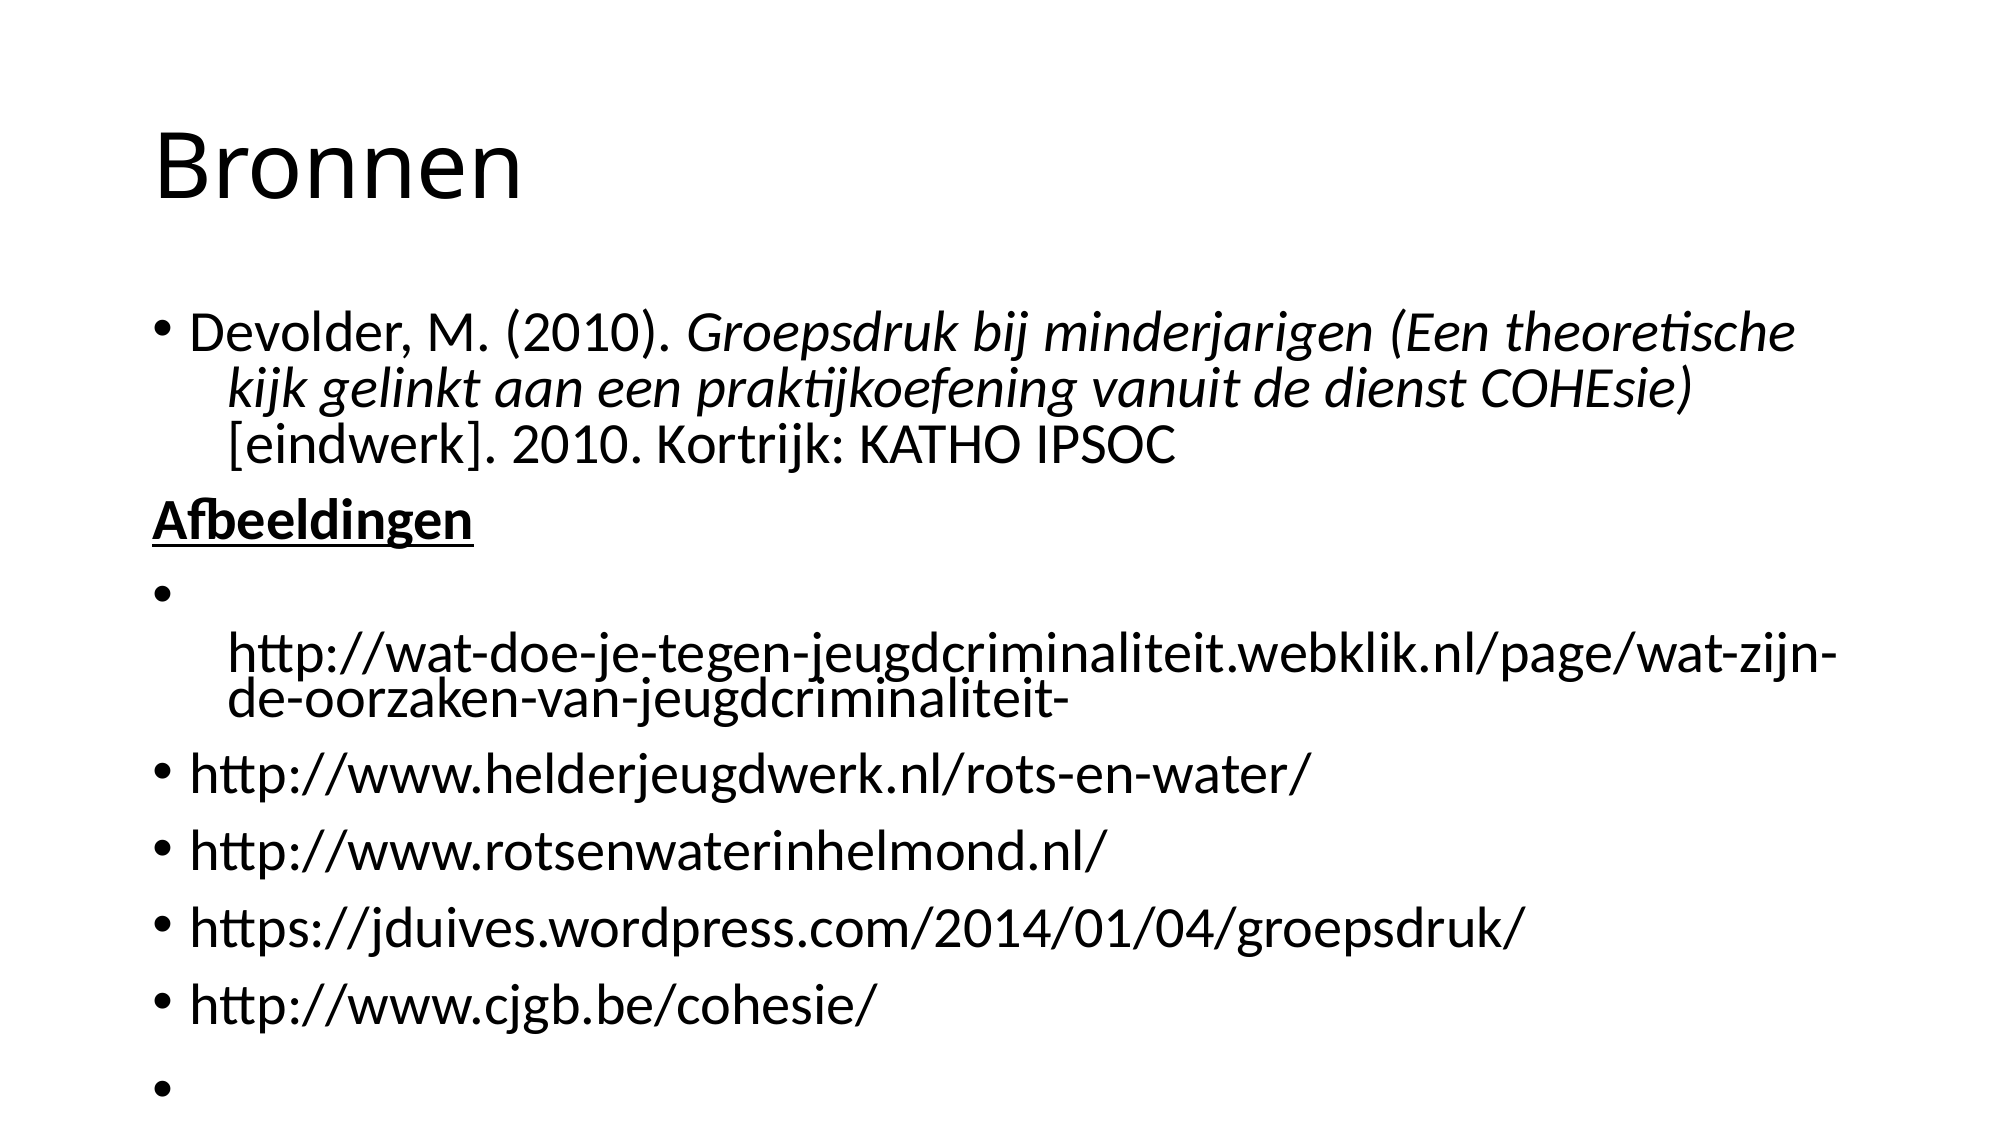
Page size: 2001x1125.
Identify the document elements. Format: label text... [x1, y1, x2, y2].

title Bronnen [137, 59, 1863, 278]
list Devolder, M. (2010). Groepsdruk bij minderjarigen (Een theoretische kijk gelinkt aan een praktijkoefening vanuit de dienst COHEsie) [eindwerk]. 2010. Kortrijk: KATHO IPSOC Afbeeldingen http://wat-doe-je-tegen-jeugdcriminaliteit.webklik.nl/page/wat-zijn-de-oorzaken-van-jeugdcriminaliteit- http://www.helderjeugdwerk.nl/rots-en-water/ http://www.rotsenwaterinhelmond.nl/ https://jduives.wordpress.com/2014/01/04/groepsdruk/ http://www.cjgb.be/cohesie/ [137, 299, 1863, 1014]
